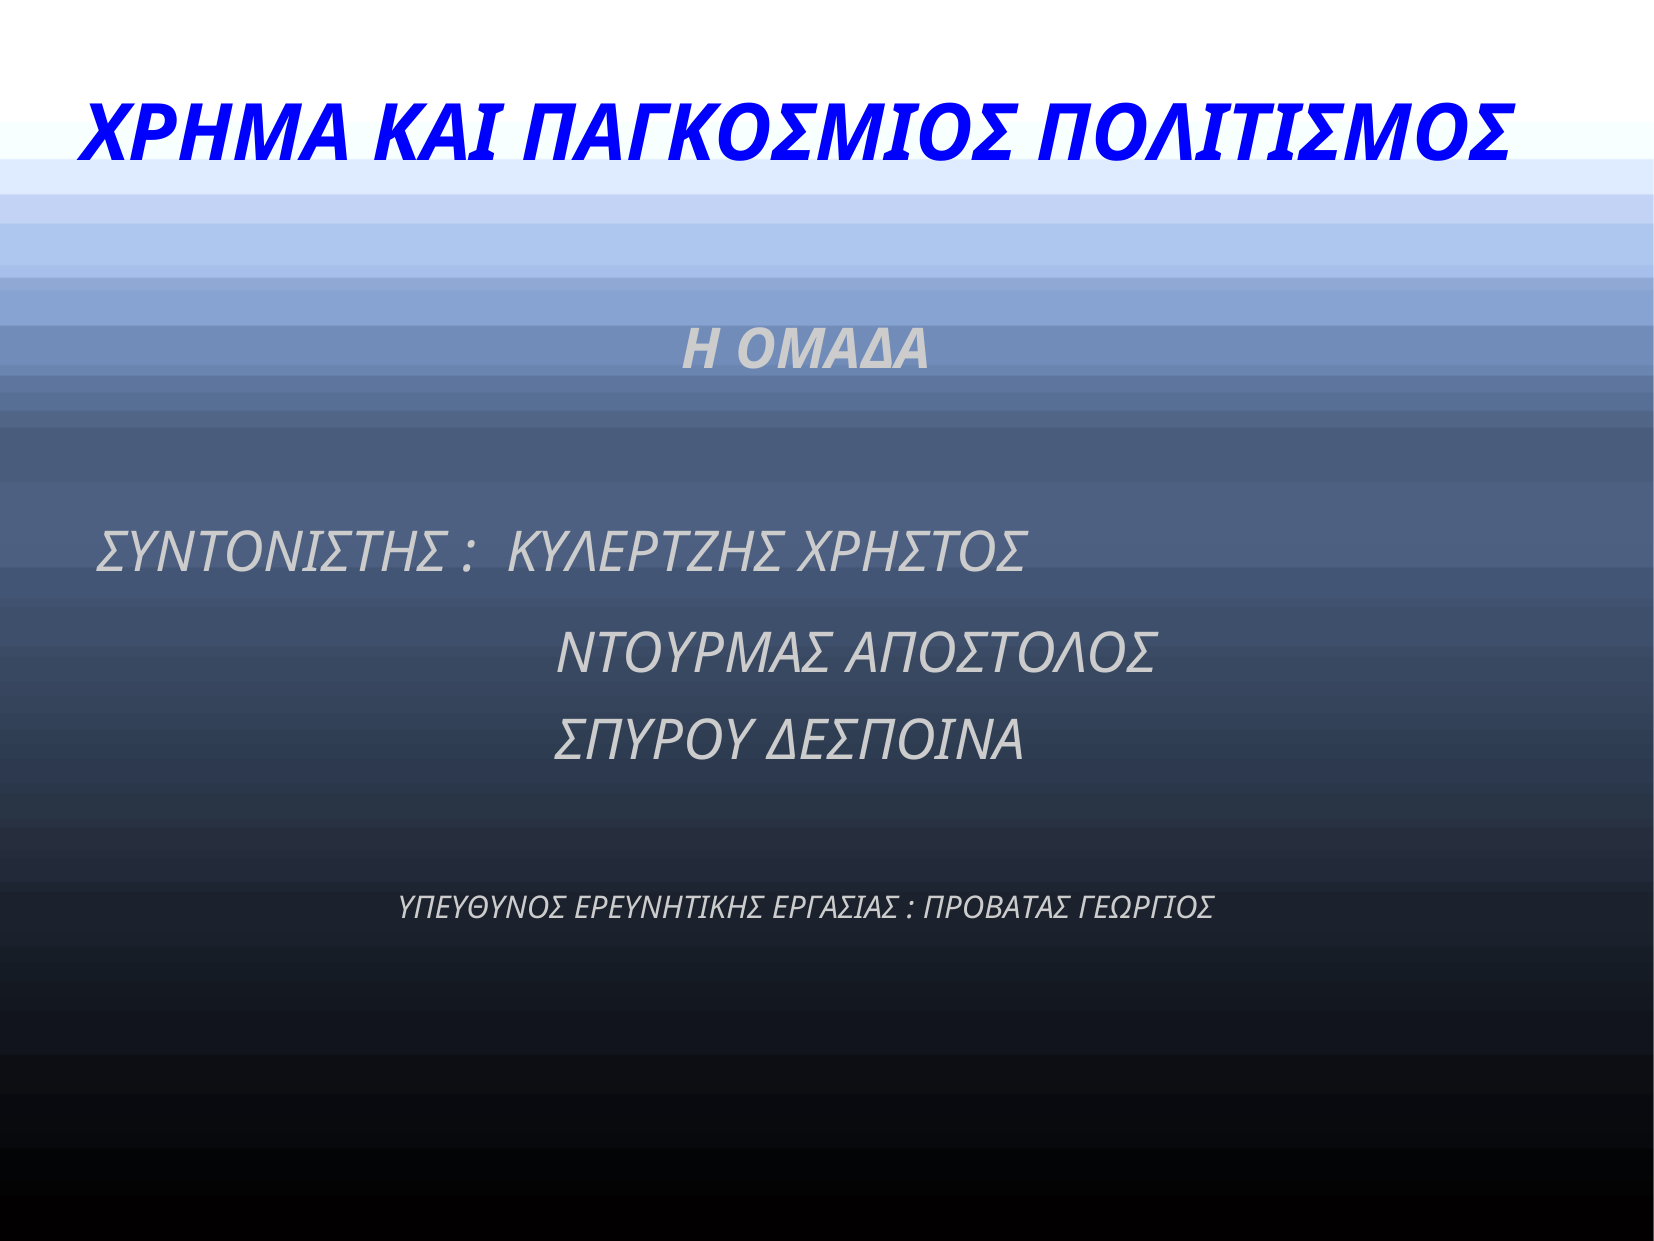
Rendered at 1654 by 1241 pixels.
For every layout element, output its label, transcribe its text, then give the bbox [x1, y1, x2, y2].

picture [0, 0, 1654, 1241]
title ΧΡΗΜΑ ΚΑΙ ΠΑΓΚΟΣΜΙΟΣ ΠΟΛΙΤΙΣΜΟΣ [79, 38, 1515, 224]
list Η ΟΜΑΔΑ ΣΥΝΤΟΝΙΣΤΗΣ : ΚΥΛΕΡΤΖΗΣ ΧΡΗΣΤΟΣ ΝΤΟΥΡΜΑΣ ΑΠΟΣΤΟΛΟΣ ΣΠΥΡΟΥ ΔΕΣΠΟΙΝΑ ΥΠΕΥΘΥΝΟΣ ΕΡΕΥΝΗΤΙΚΗΣ ΕΡΓΑΣΙΑΣ : ΠΡΟΒΑΤΑΣ ΓΕΩΡΓΙΟΣ [79, 303, 1515, 1121]
